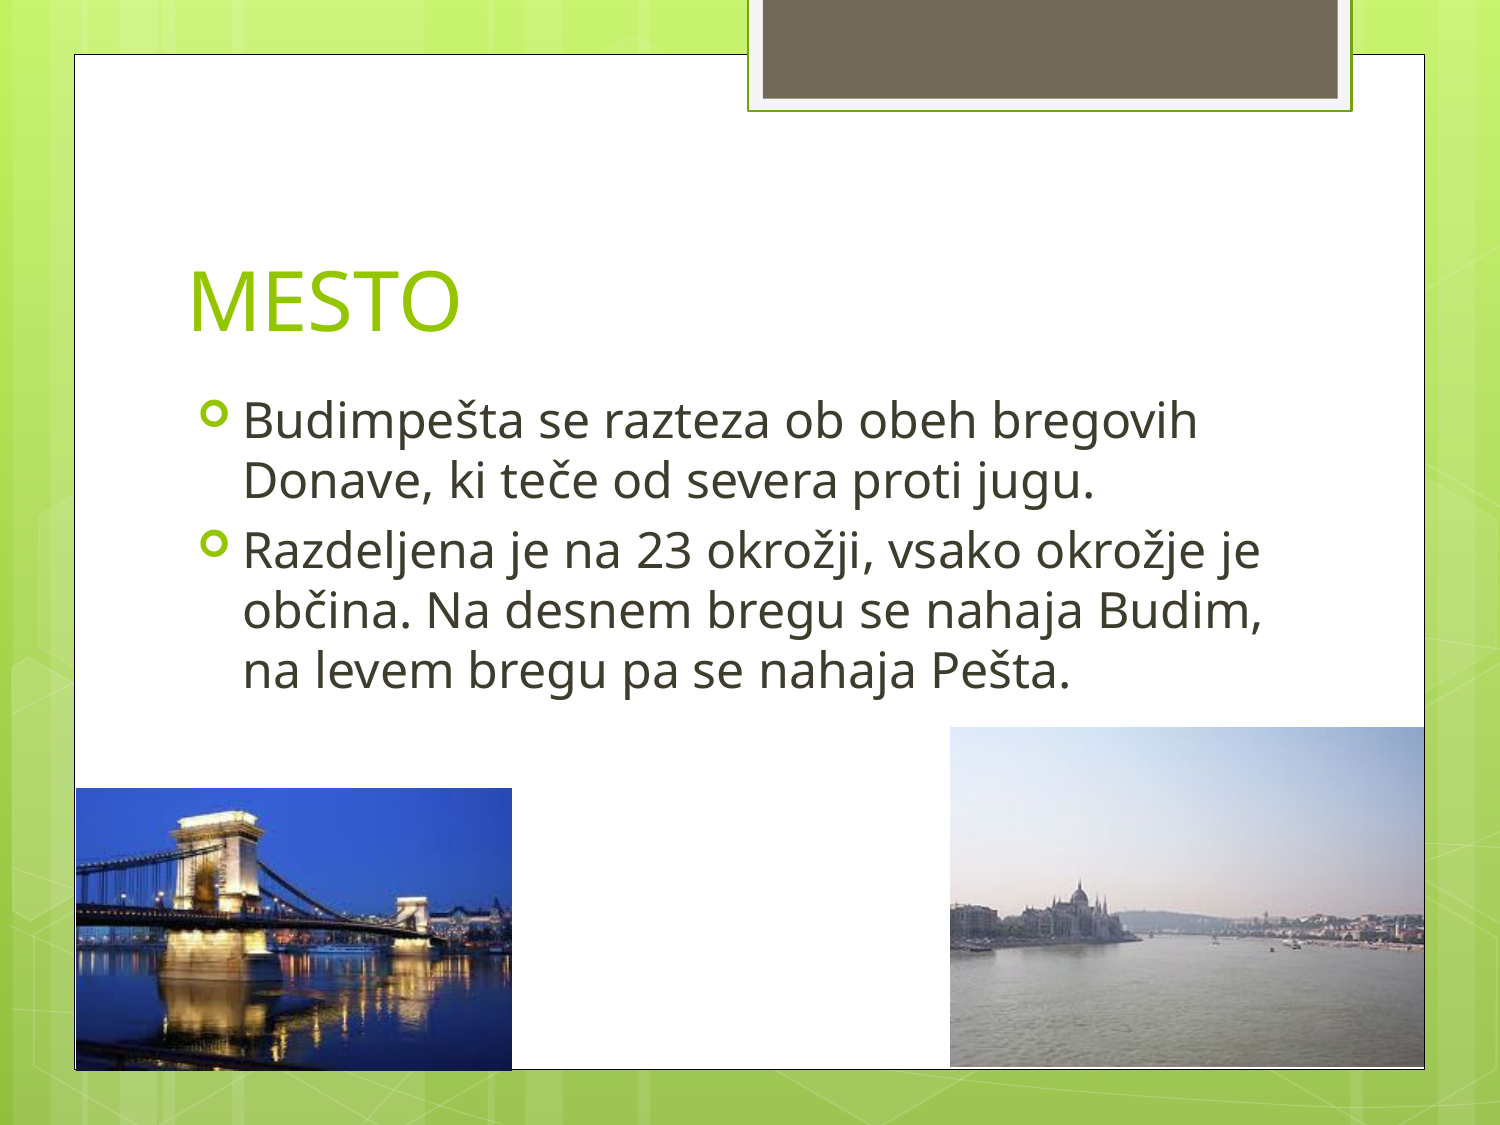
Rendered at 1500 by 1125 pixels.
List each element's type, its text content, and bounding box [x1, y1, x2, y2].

list Budimpešta se razteza ob obeh bregovih Donave, ki teče od severa proti jugu. Razdeljena je na 23 okrožji, vsako okrožje je občina. Na desnem bregu se nahaja Budim, na levem bregu pa se nahaja Pešta. [171, 381, 1283, 957]
picture [950, 727, 1424, 1067]
title MESTO [171, 168, 1324, 356]
picture [76, 788, 512, 1072]
